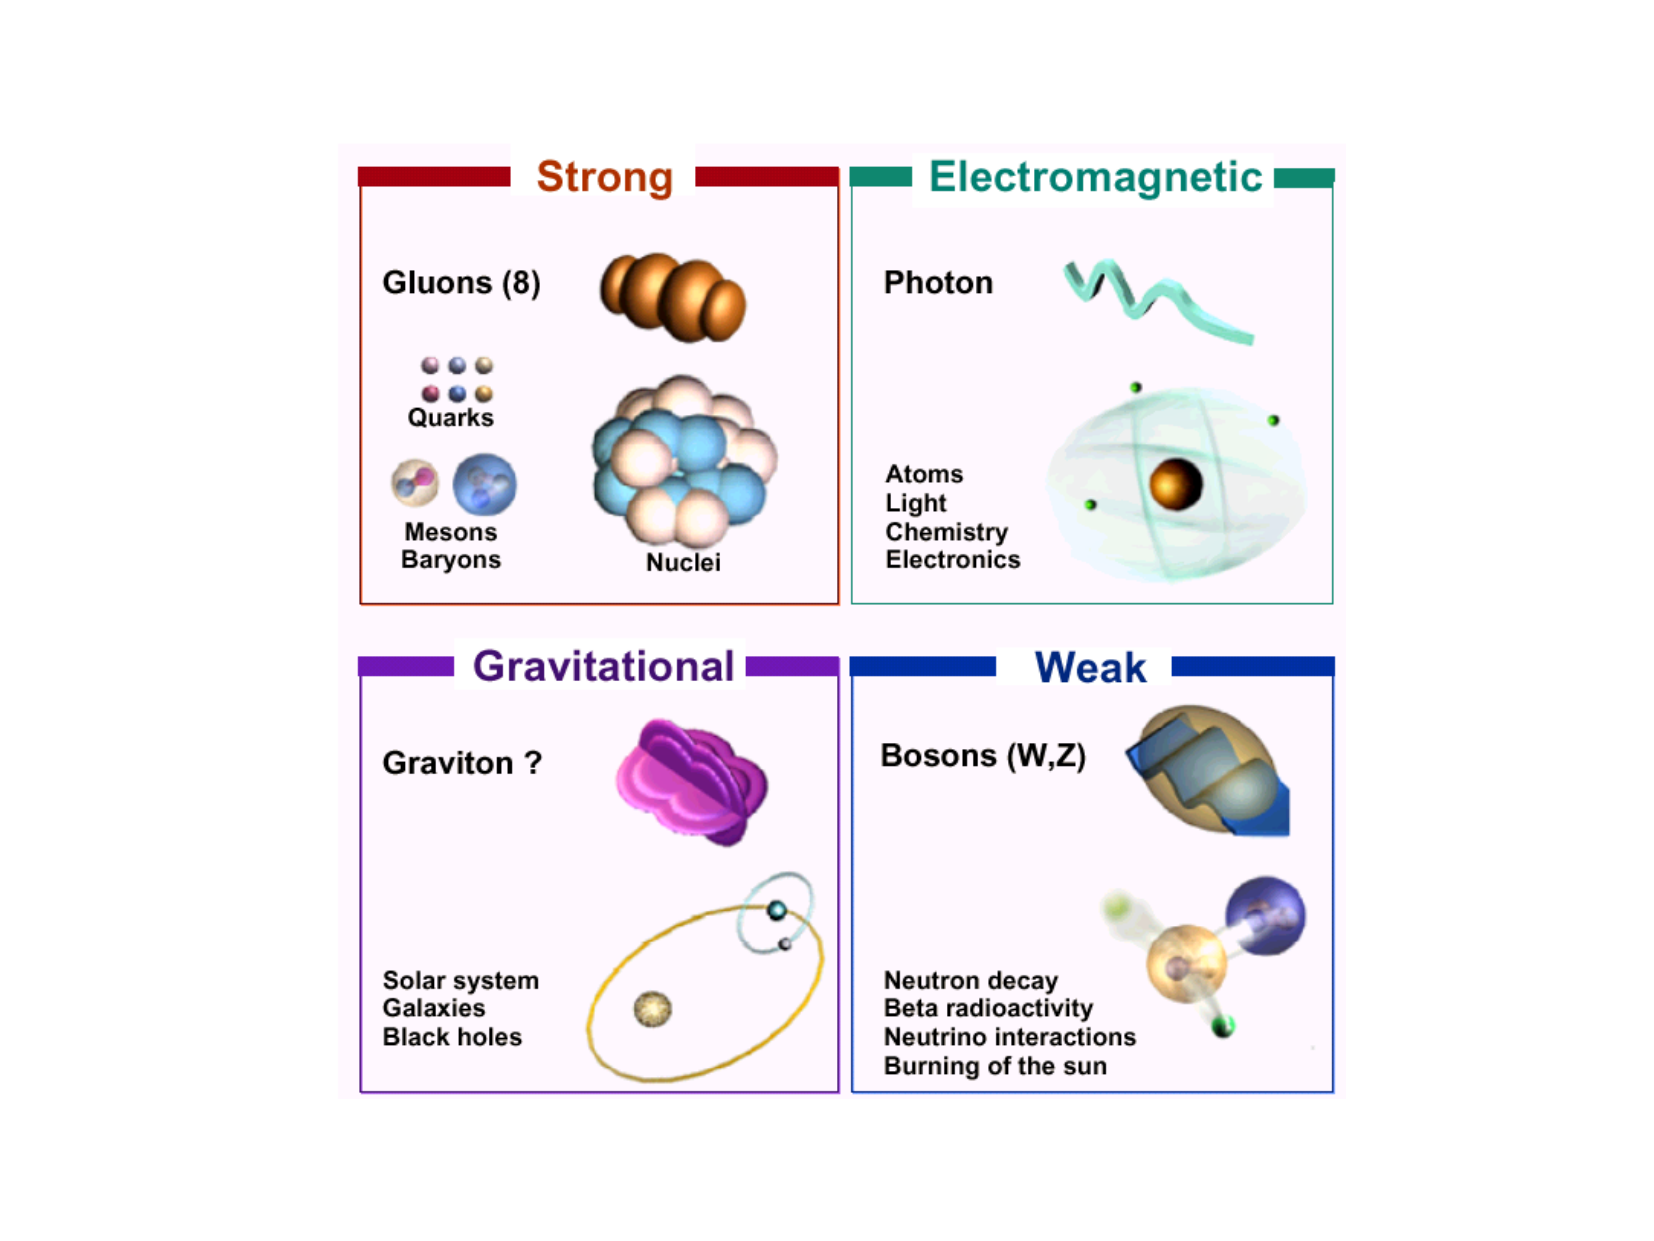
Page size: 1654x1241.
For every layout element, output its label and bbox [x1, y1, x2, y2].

picture [320, 141, 1346, 1100]
